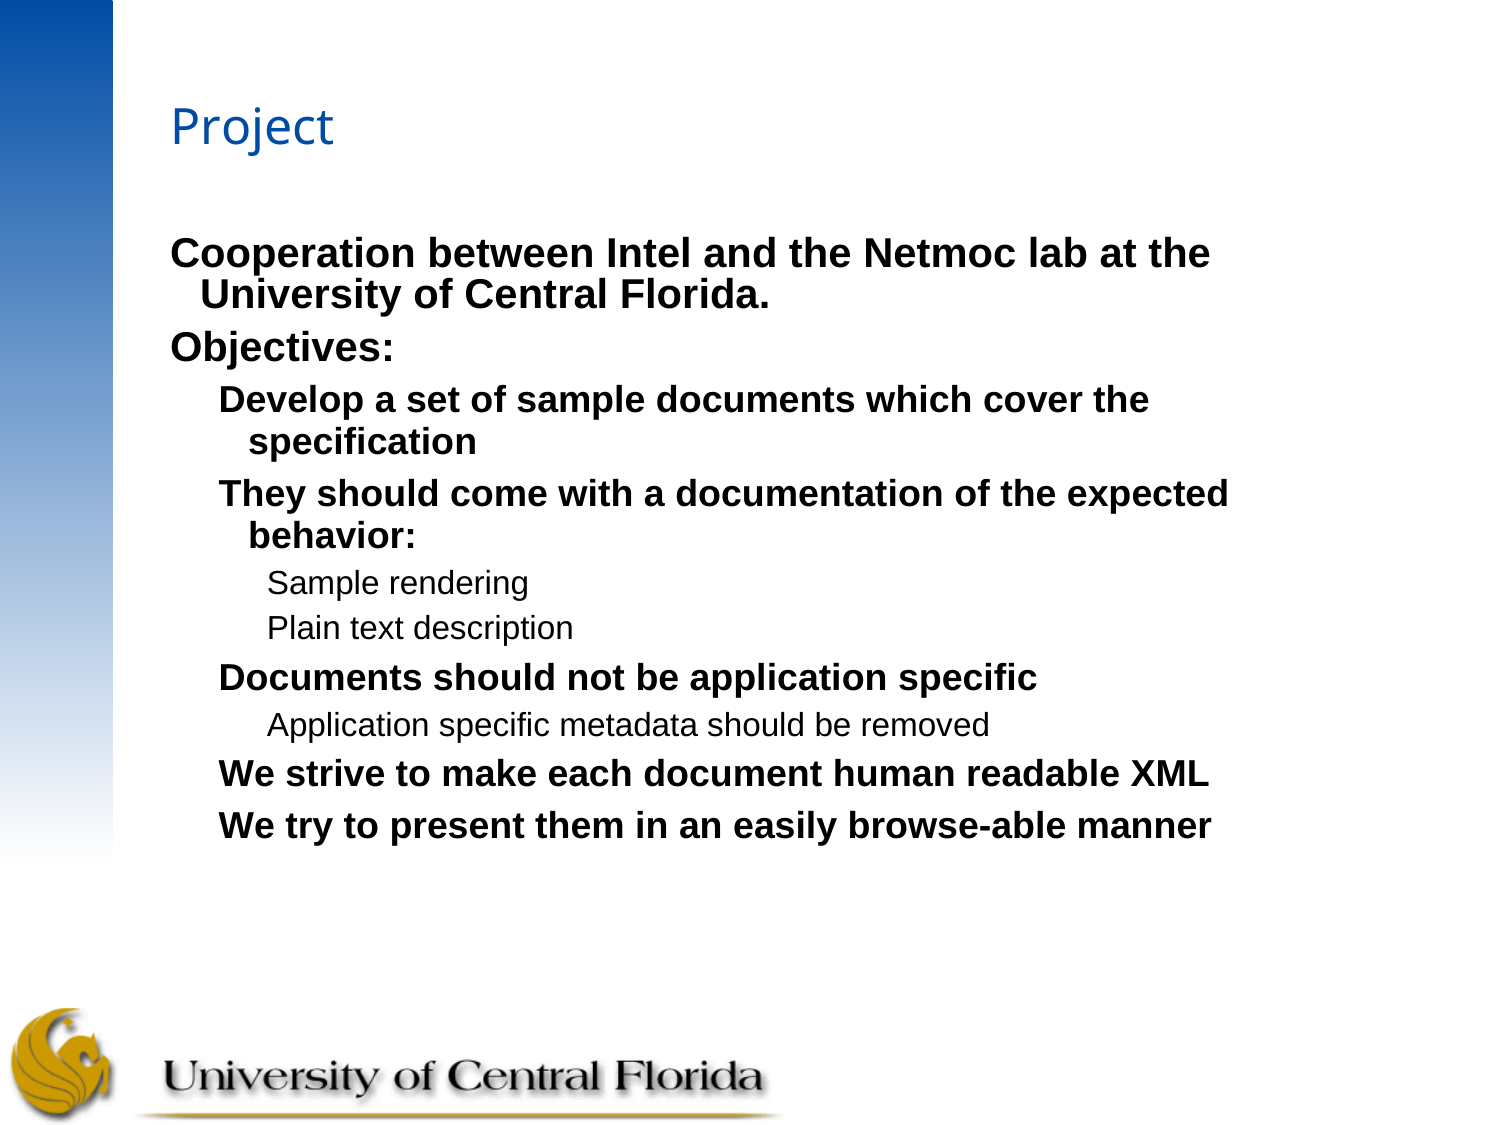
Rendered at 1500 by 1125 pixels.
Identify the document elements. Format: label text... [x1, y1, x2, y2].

title Project [170, 95, 1386, 220]
picture [0, 998, 124, 1125]
list Cooperation between Intel and the Netmoc lab at the University of Central Florida. Objectives: Develop a set of sample documents which cover the specification They should come with a documentation of the expected behavior: Sample rendering Plain text description Documents should not be application specific Application specific metadata should be removed We strive to make each document human readable XML We try to present them in an easily browse-able manner [170, 233, 1387, 887]
picture [131, 1023, 792, 1125]
